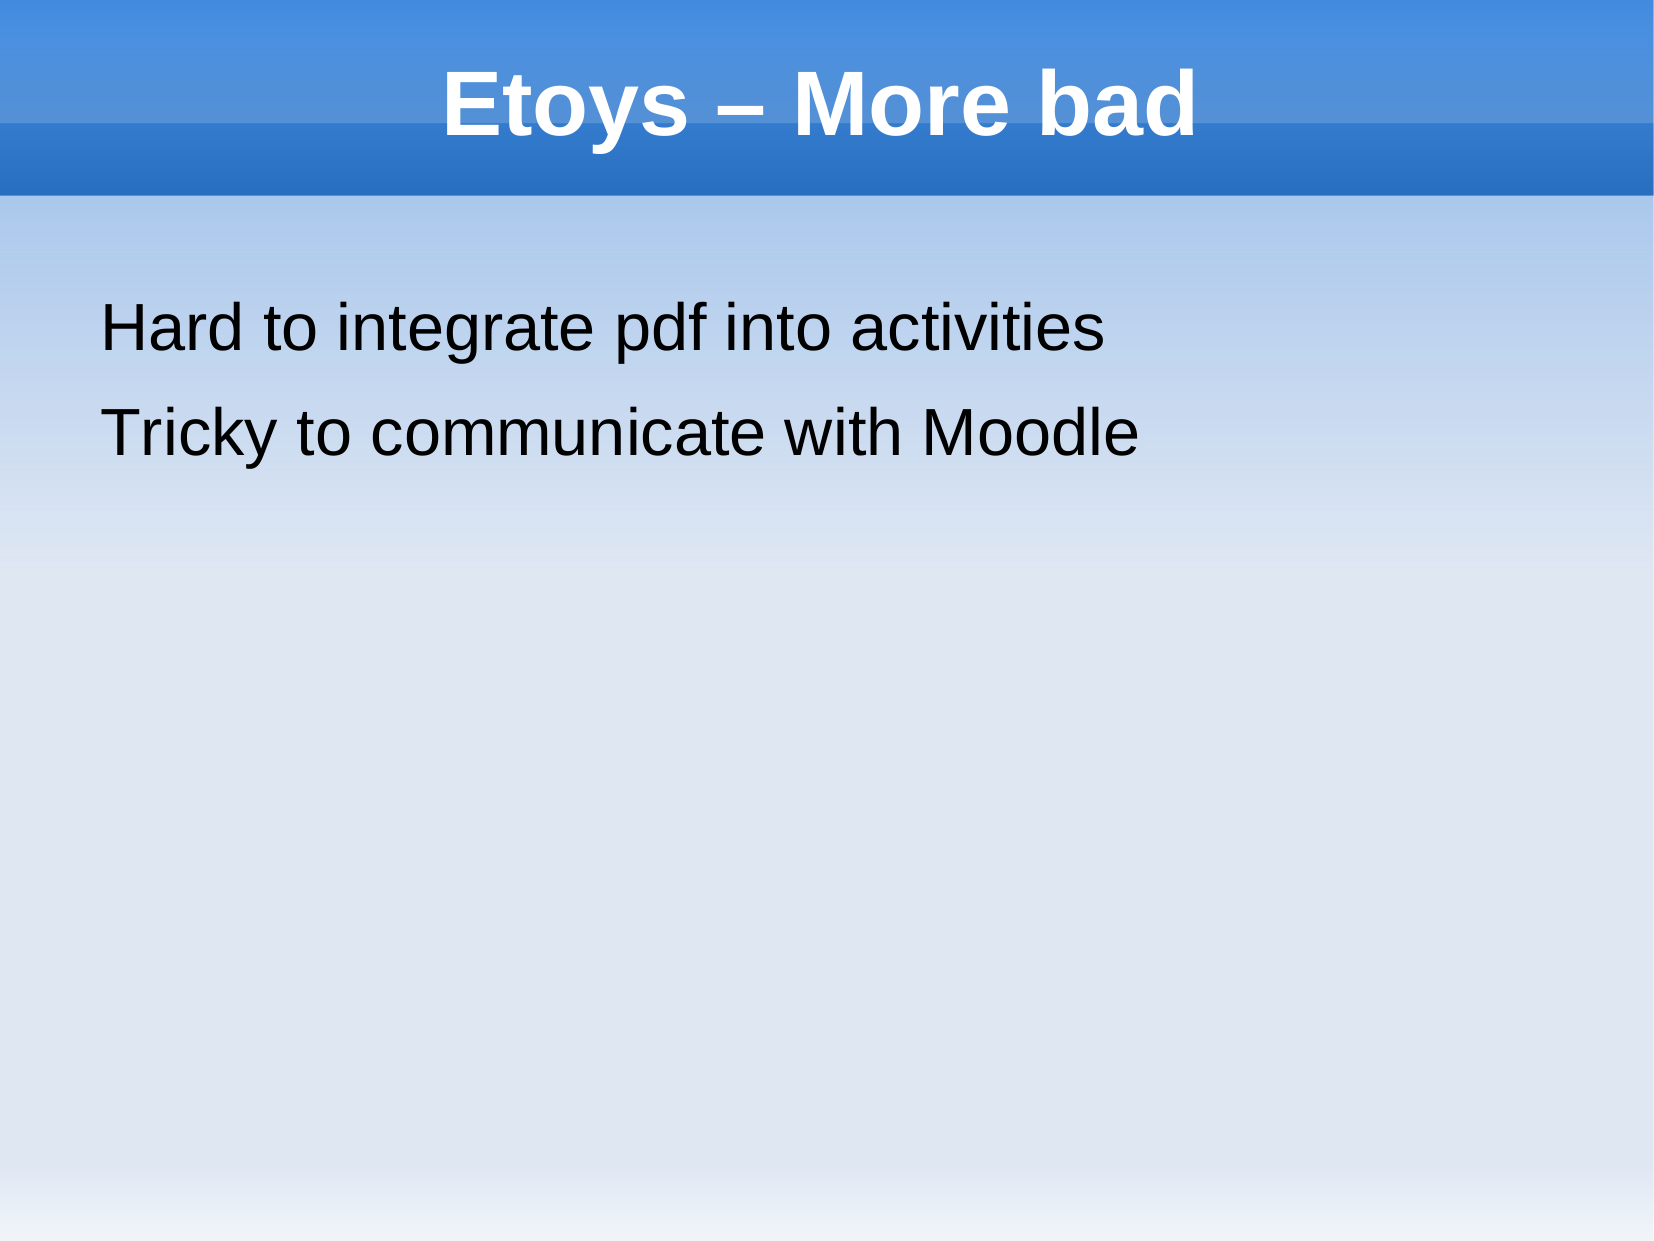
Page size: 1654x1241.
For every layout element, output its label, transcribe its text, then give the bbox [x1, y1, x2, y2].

title Etoys – More bad [76, 7, 1565, 200]
list Hard to integrate pdf into activities Tricky to communicate with Moodle [82, 290, 1571, 1094]
picture [0, 0, 1654, 1241]
